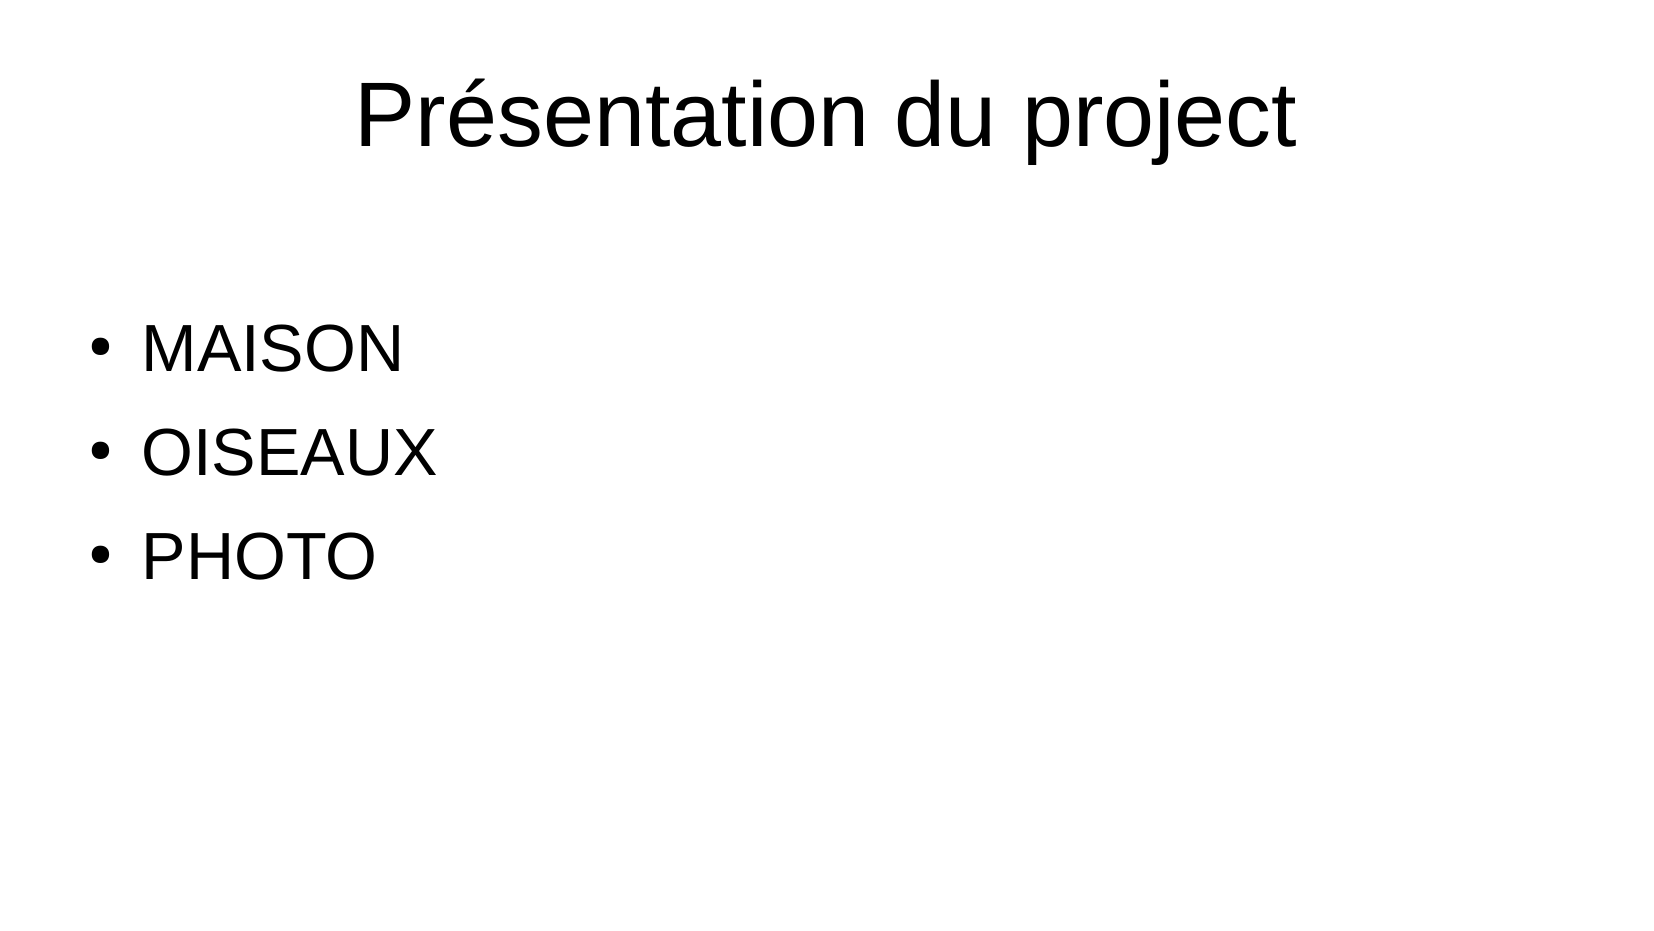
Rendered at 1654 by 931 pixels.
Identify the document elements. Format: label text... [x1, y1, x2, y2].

title Présentation du project [82, 37, 1571, 193]
list MAISON OISEAUX PHOTO [70, 310, 1559, 851]
